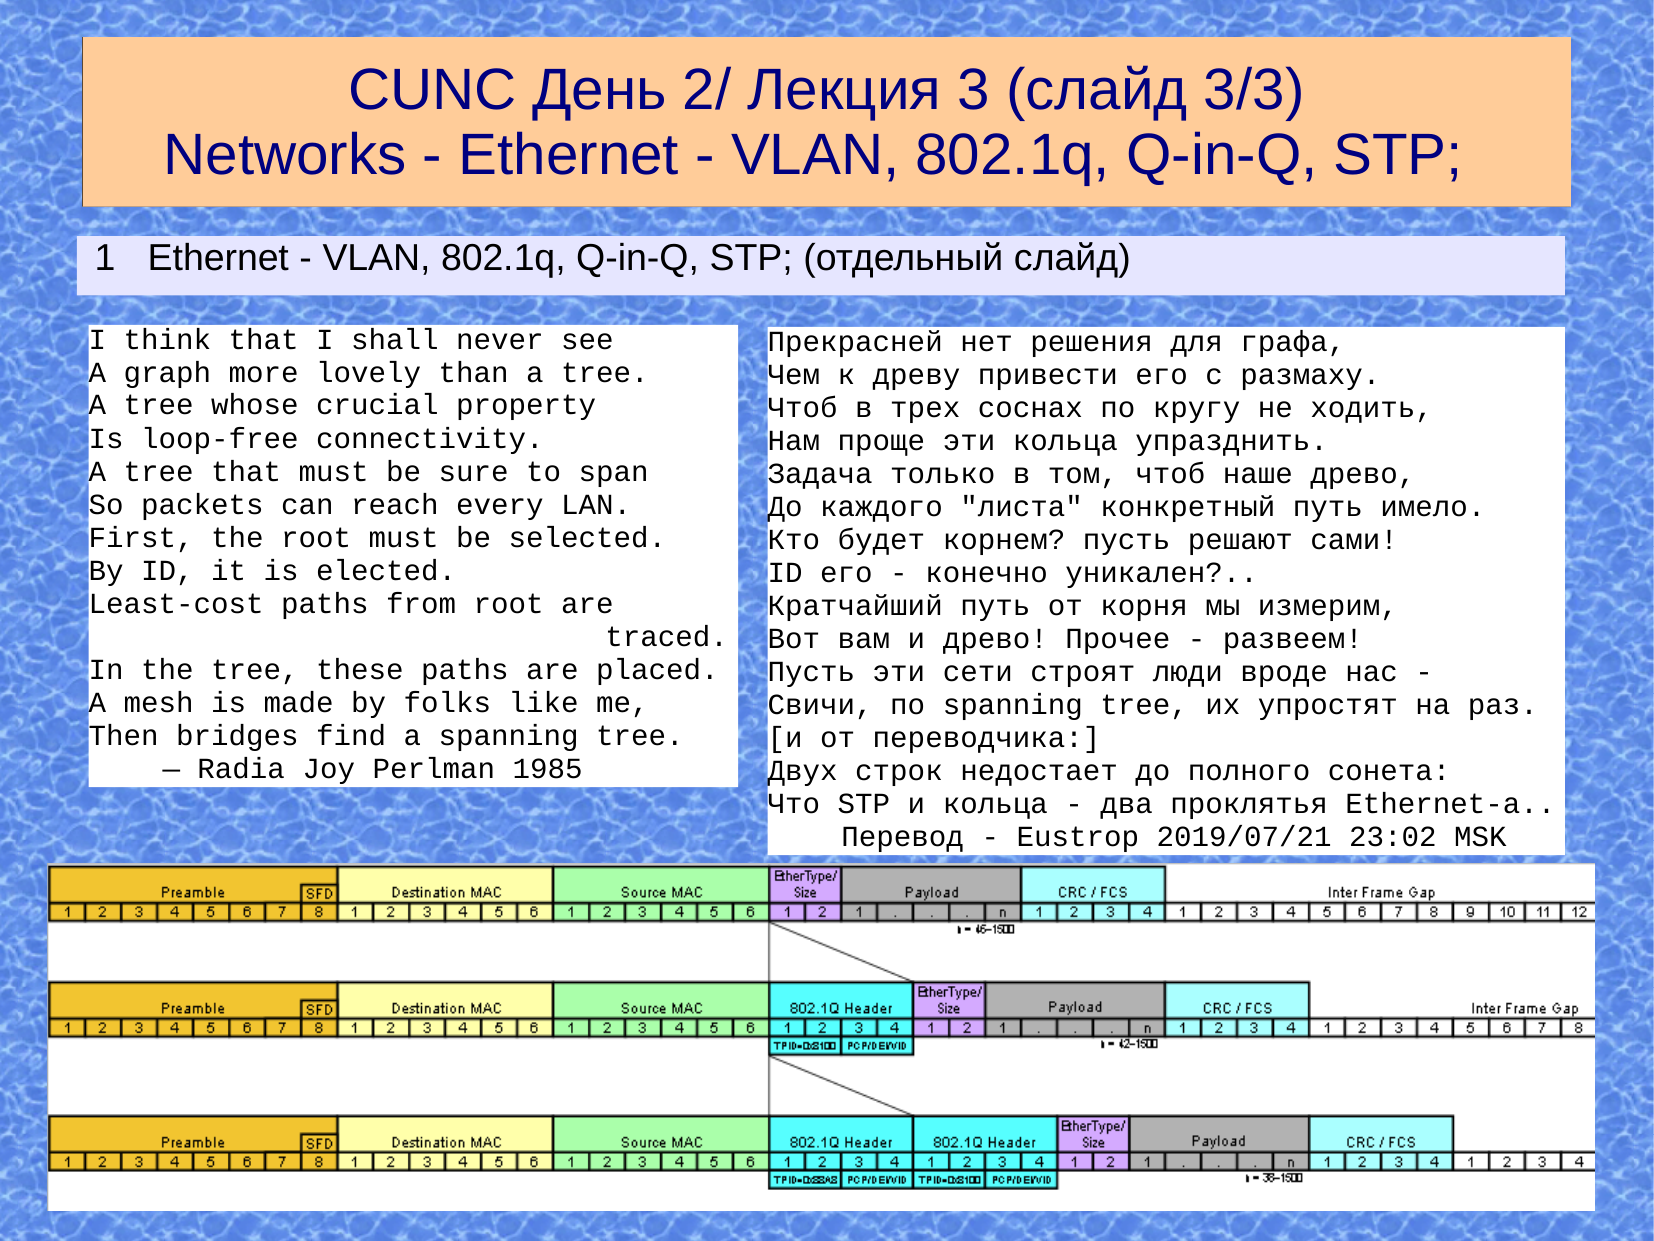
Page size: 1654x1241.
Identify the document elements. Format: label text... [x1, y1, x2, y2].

text_box I think that I shall never see A graph more lovely than a tree. A tree whose crucial property Is loop-free connectivity. A tree that must be sure to span So packets can reach every LAN. First, the root must be selected. By ID, it is elected. Least-cost paths from root are traced. In the tree, these paths are placed. A mesh is made by folks like me, Then bridges find a spanning tree. — Radia Joy Perlman 1985 [88, 324, 739, 768]
text_box Прекрасней нет решения для графа, Чем к древу привести его с размаху. Чтоб в трех соснах по кругу не ходить, Нам проще эти кольца упразднить. Задача только в том, чтоб наше древо, До каждого "листа" конкретный путь имело. Кто будет корнем? пусть решают сами! ID его - конечно уникален?.. Кратчайший путь от корня мы измерим, Вот вам и древо! Прочее - развеем! Пусть эти сети строят люди вроде нас - Свичи, по spanning tree, их упростят на раз. [и от переводчика:] Двух строк недостает до полного сонета: Что STP и кольца - два проклятья Ethernet-а.. Перевод - Eustrop 2019/07/21 23:02 MSK [767, 326, 1565, 827]
list Ethernet - VLAN, 802.1q, Q-in-Q, STP; (отдельный слайд) [76, 236, 1565, 296]
picture [0, 0, 1654, 1241]
title CUNC День 2/ Лекция 3 (слайд 3/3) Networks - Ethernet - VLAN, 802.1q, Q-in-Q, STP; [82, 37, 1571, 207]
